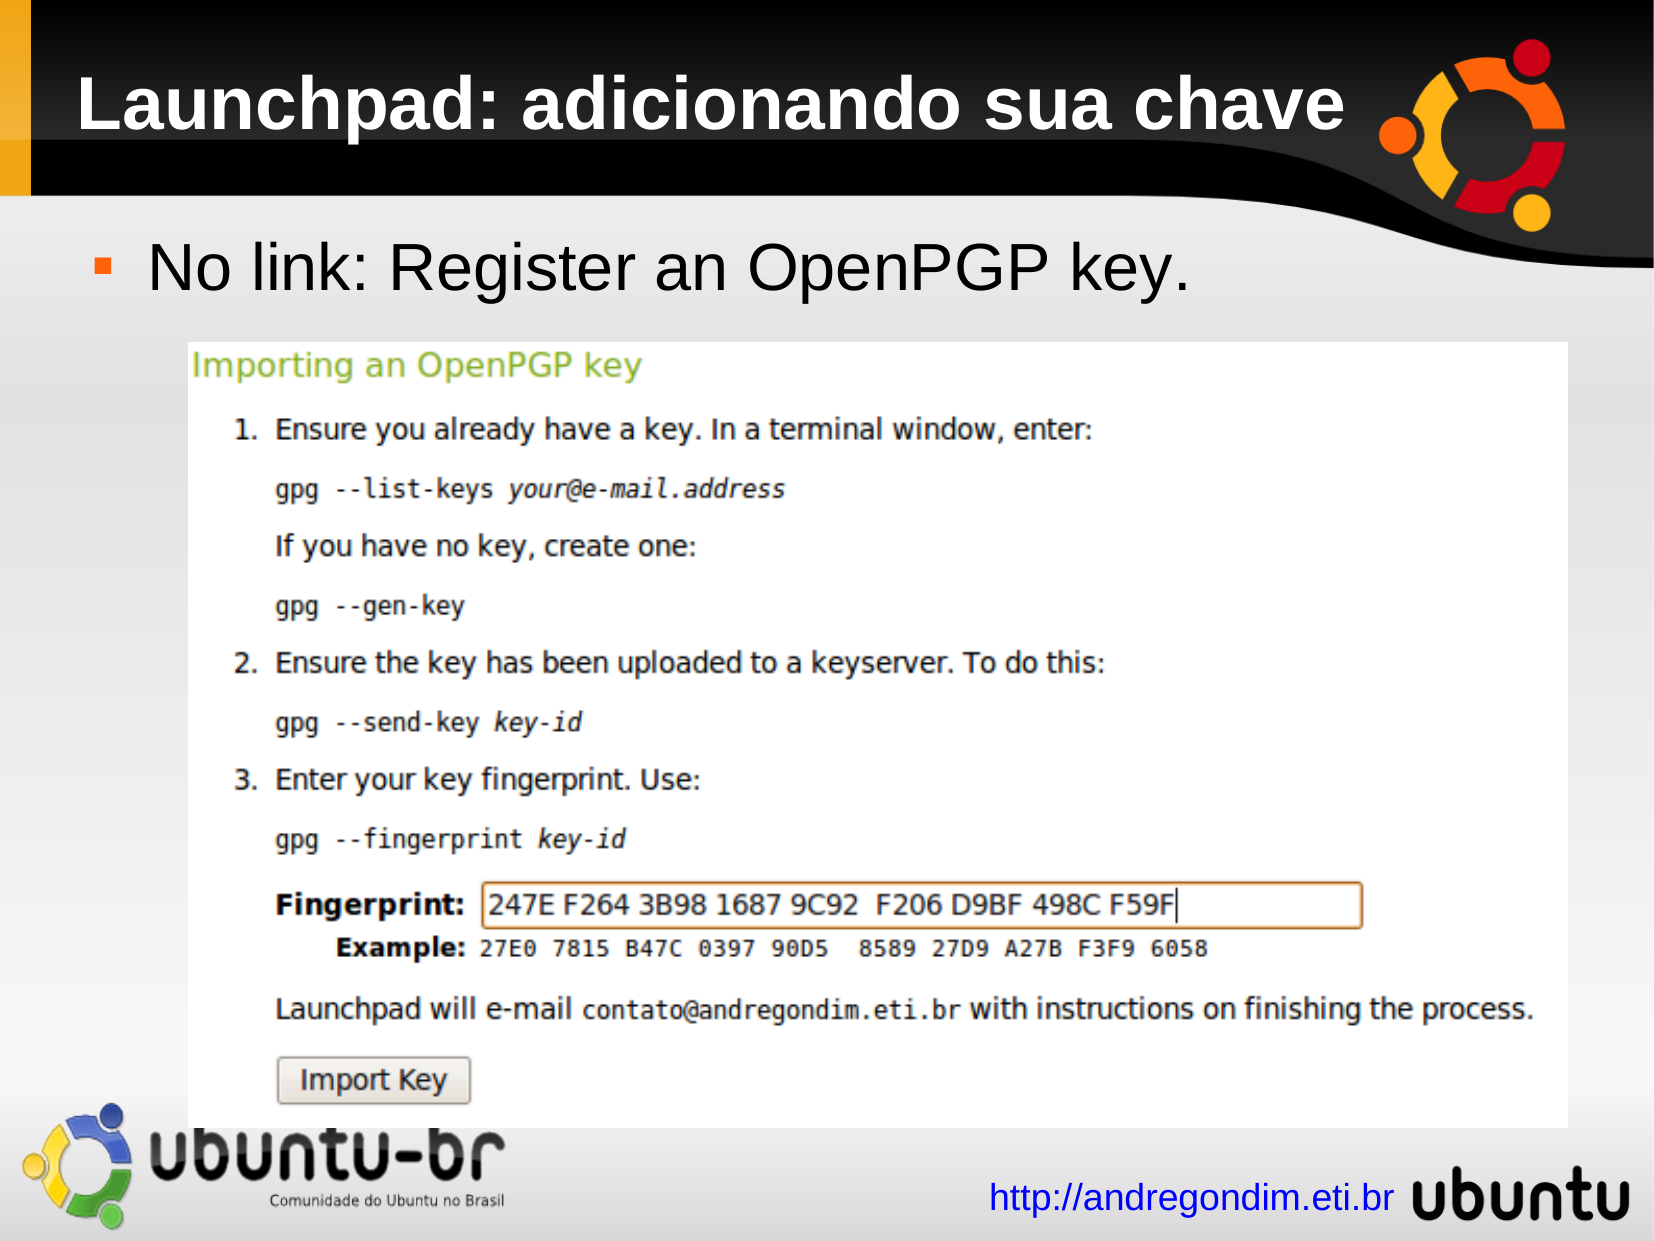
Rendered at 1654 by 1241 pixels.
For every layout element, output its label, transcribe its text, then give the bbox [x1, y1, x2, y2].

list No link: Register an OpenPGP key. [76, 229, 1565, 325]
picture [0, 0, 1654, 1241]
title Launchpad: adicionando sua chave [76, 7, 1565, 200]
